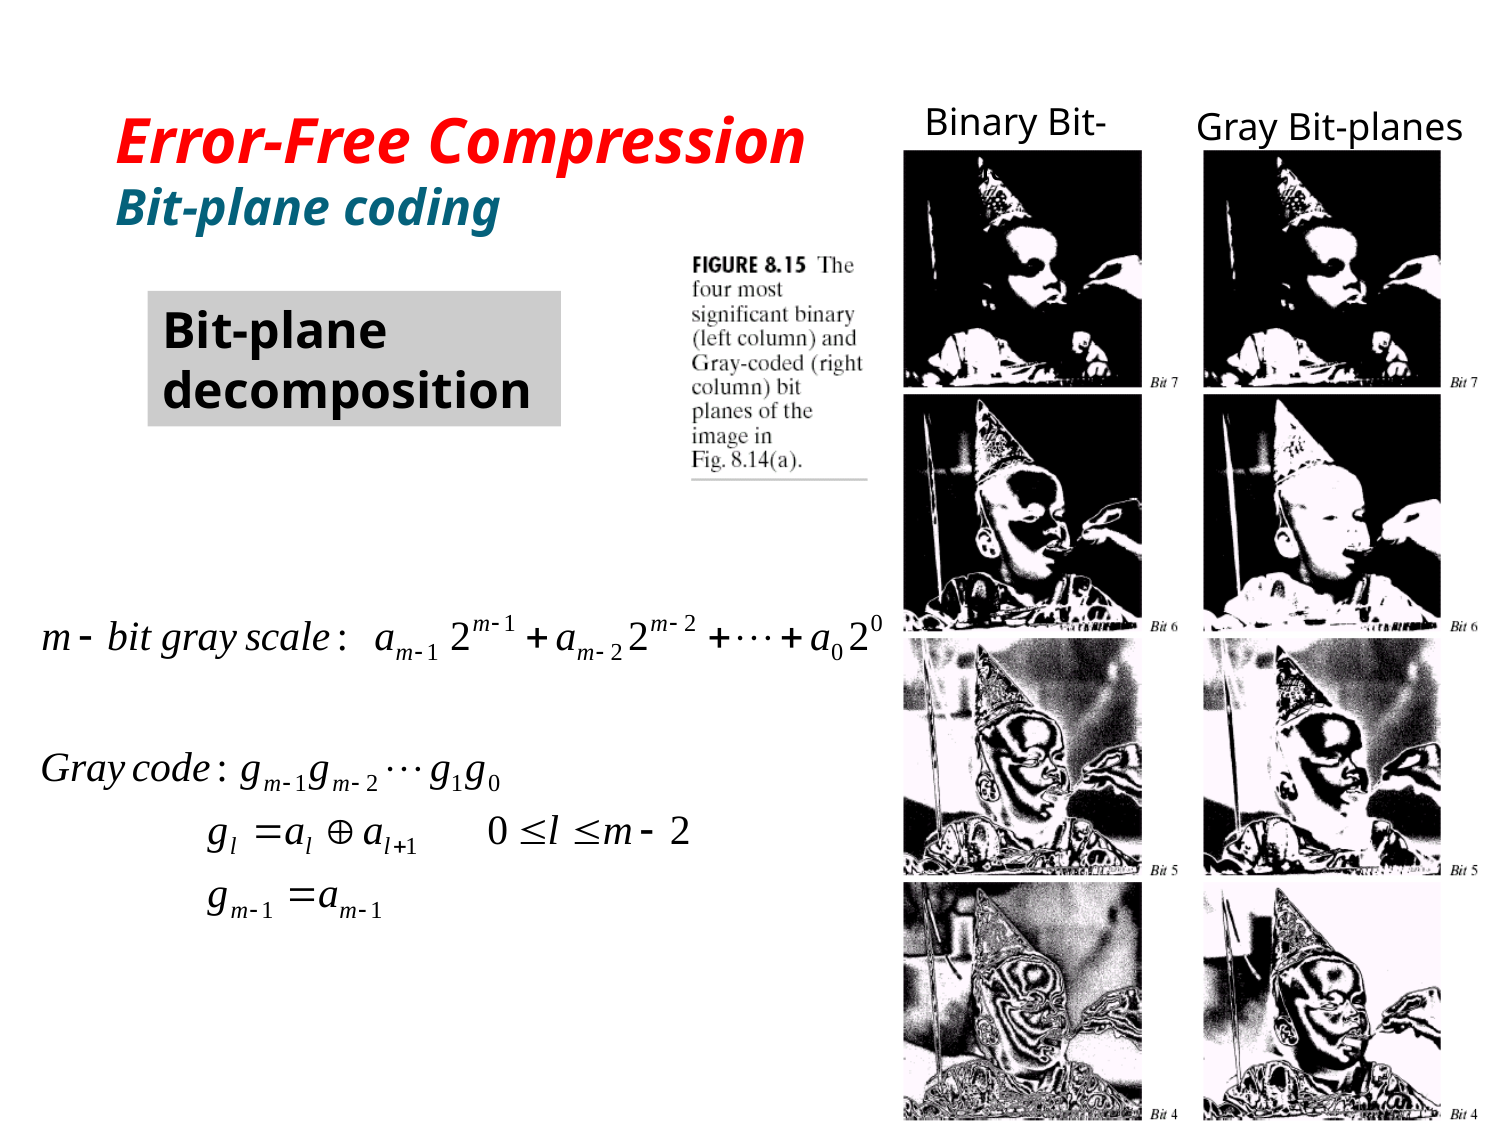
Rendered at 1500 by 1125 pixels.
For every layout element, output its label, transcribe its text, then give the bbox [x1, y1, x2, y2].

text_box Bit-plane decomposition [147, 290, 561, 427]
text_box Gray Bit-planes [1180, 94, 1500, 156]
text_box Error-Free Compression Bit-plane coding [101, 55, 1377, 244]
picture [899, 156, 1483, 1125]
chart [35, 604, 892, 927]
picture [685, 249, 874, 486]
text_box Binary Bit-planes [856, 90, 1176, 196]
